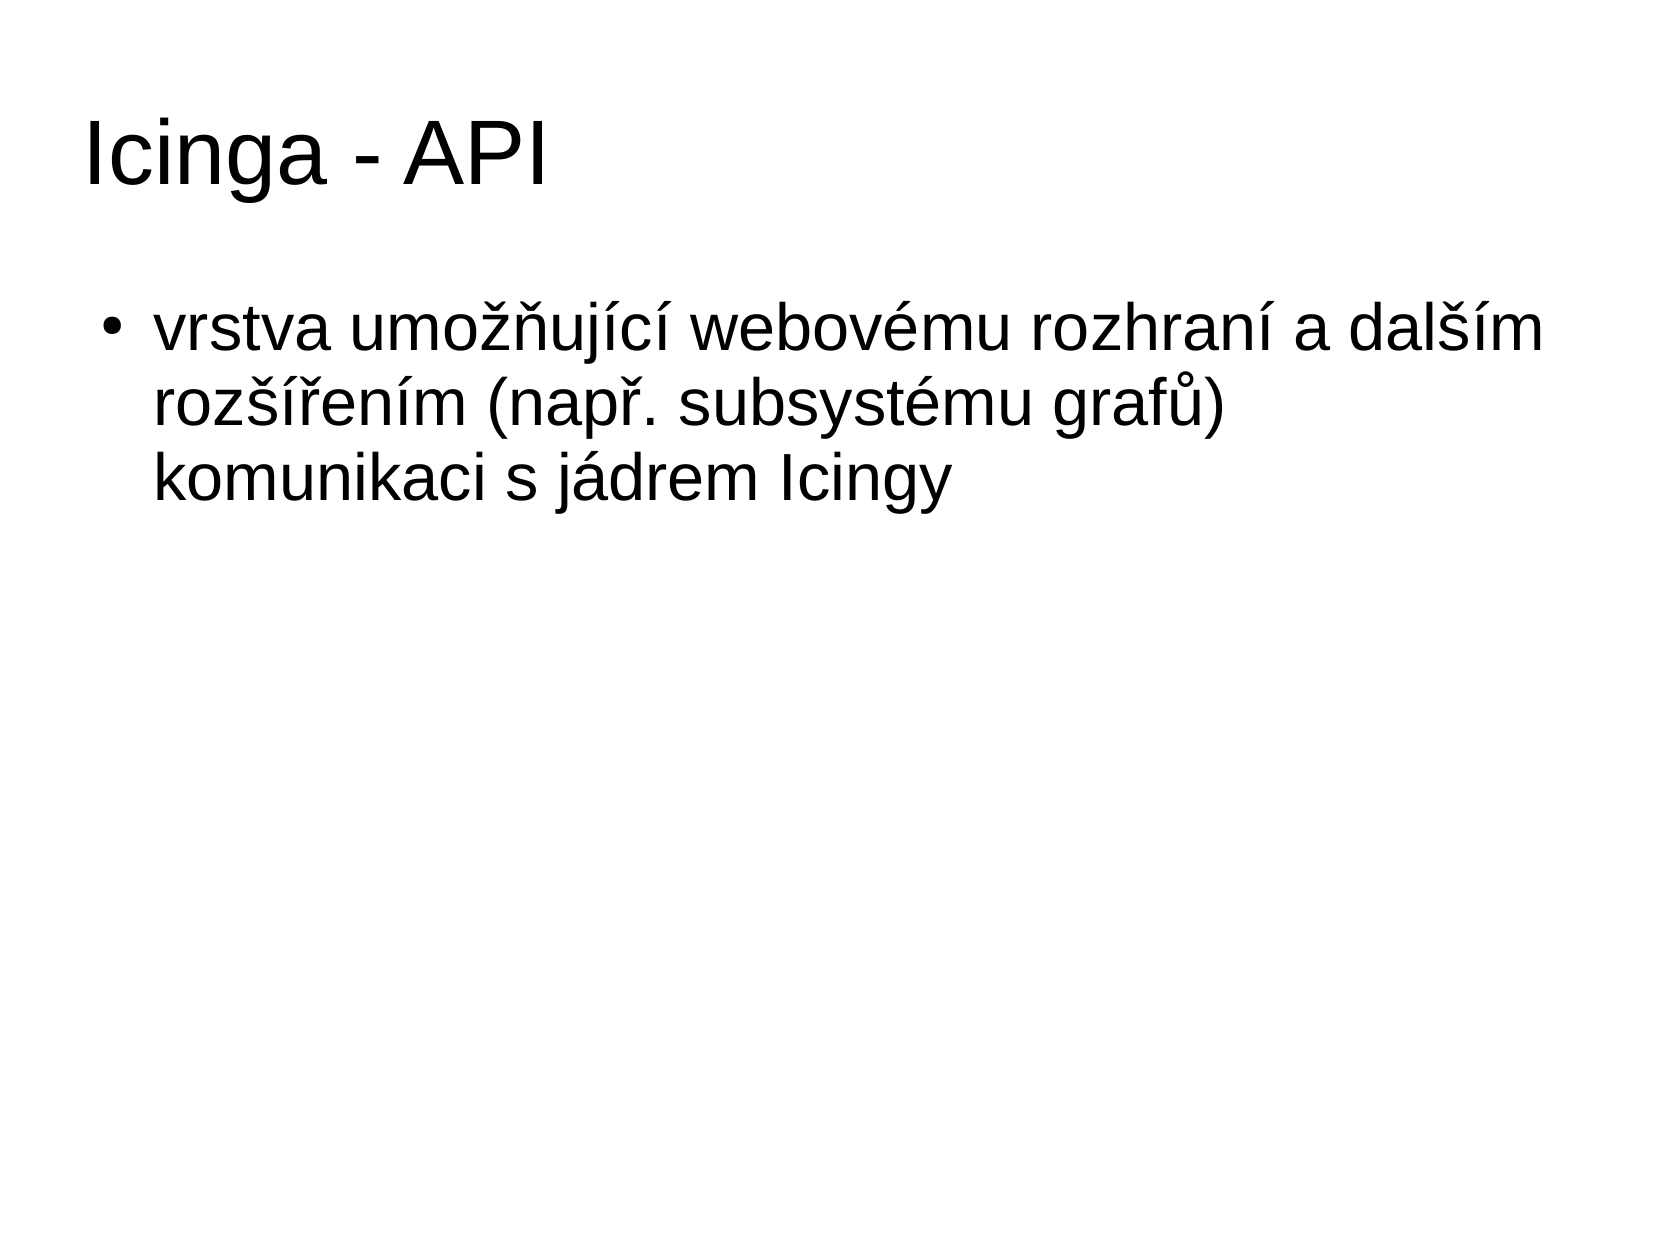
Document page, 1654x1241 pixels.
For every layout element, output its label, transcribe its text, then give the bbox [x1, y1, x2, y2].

list vrstva umožňující webovému rozhraní a dalším rozšířením (např. subsystému grafů) komunikaci s jádrem Icingy [82, 290, 1571, 1010]
title Icinga - API [82, 49, 1571, 257]
